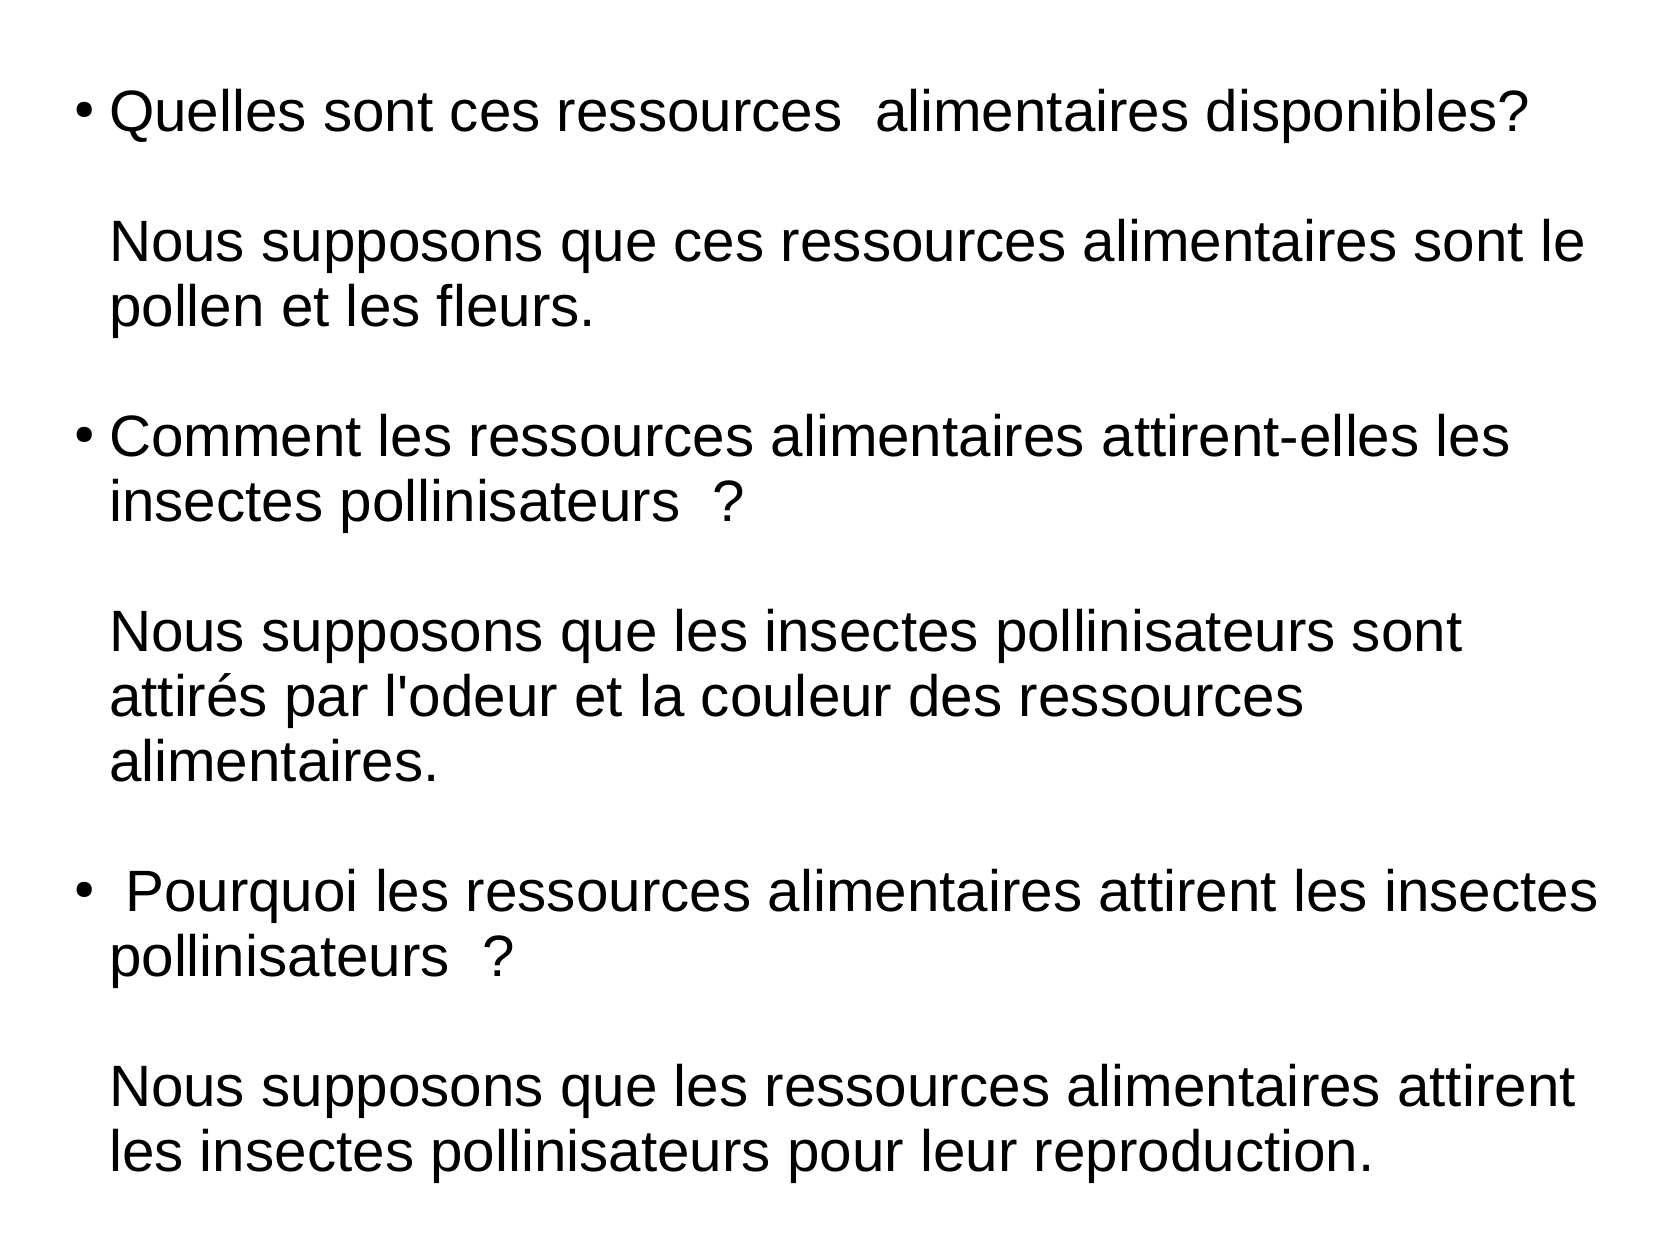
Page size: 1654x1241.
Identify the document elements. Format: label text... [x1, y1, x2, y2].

text_box Quelles sont ces ressources alimentaires disponibles? Nous supposons que ces ressources alimentaires sont le pollen et les fleurs. Comment les ressources alimentaires attirent-elles les insectes pollinisateurs ? Nous supposons que les insectes pollinisateurs sont attirés par l'odeur et la couleur des ressources alimentaires. Pourquoi les ressources alimentaires attirent les insectes pollinisateurs ? Nous supposons que les ressources alimentaires attirent les insectes pollinisateurs pour leur reproduction. [59, 70, 1630, 1241]
